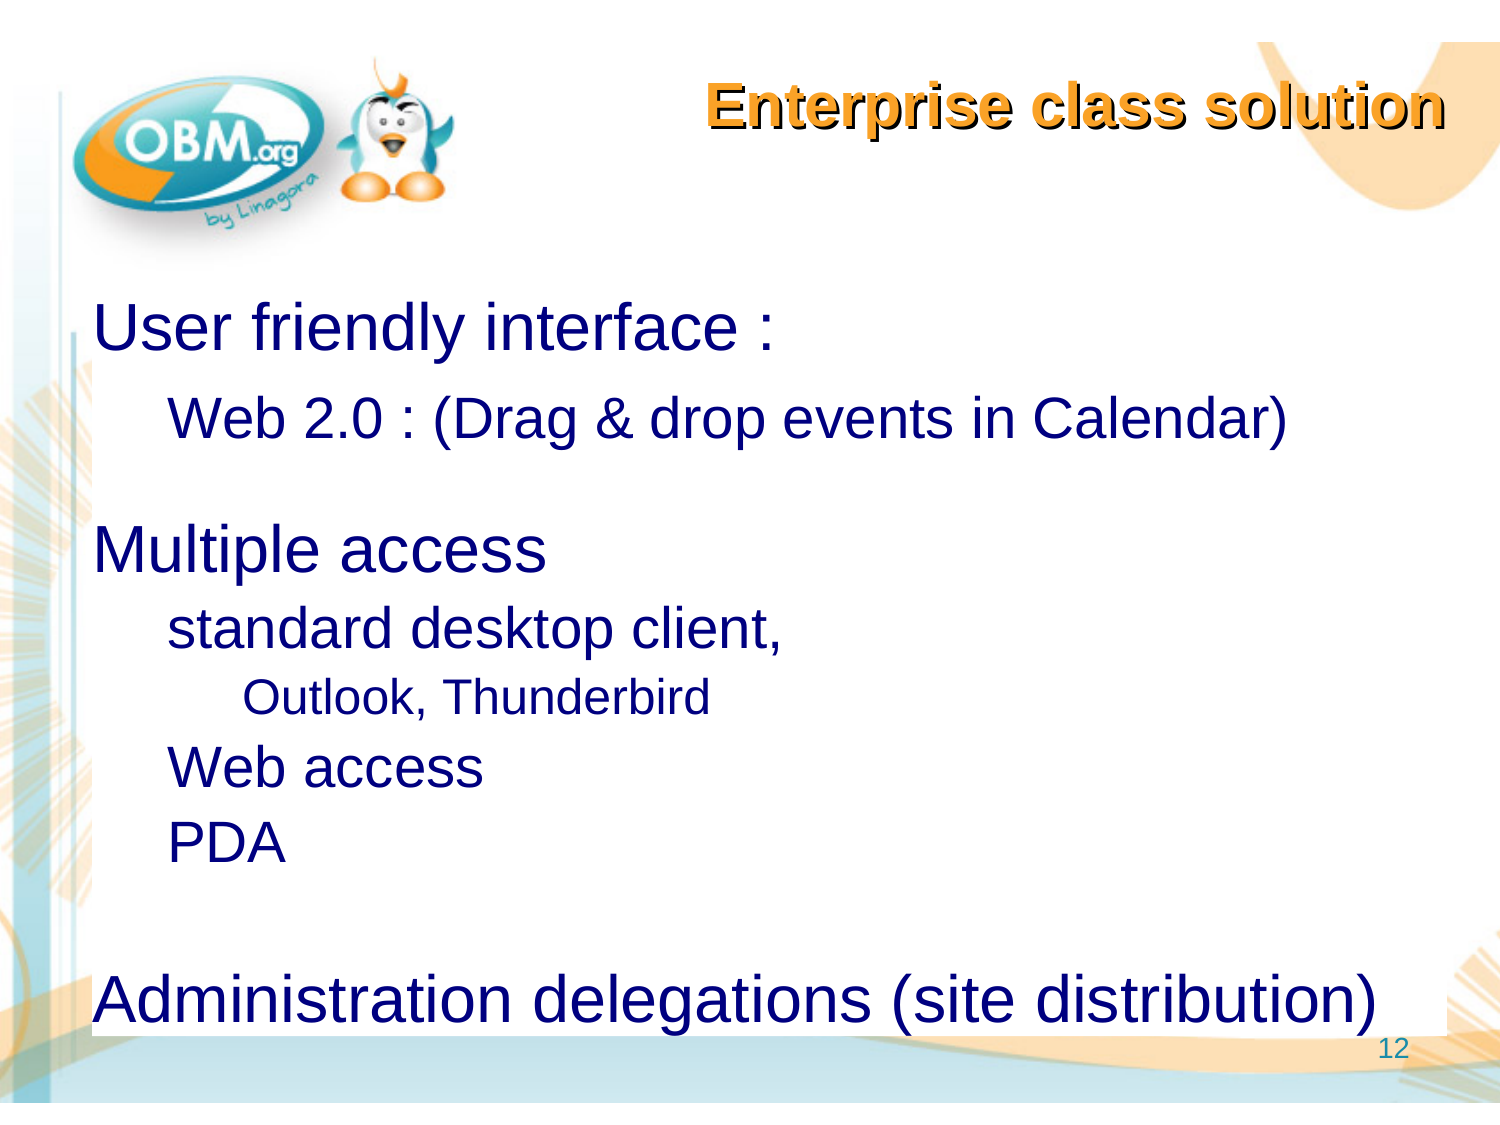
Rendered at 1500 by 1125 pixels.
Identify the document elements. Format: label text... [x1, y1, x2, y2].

picture [0, 42, 1500, 1103]
list User friendly interface : Web 2.0 : (Drag & drop events in Calendar)‏ Multiple access standard desktop client, Outlook, Thunderbird Web access PDA Administration delegations (site distribution) [92, 295, 1447, 1031]
text_box Enterprise class solution [590, 67, 1447, 148]
